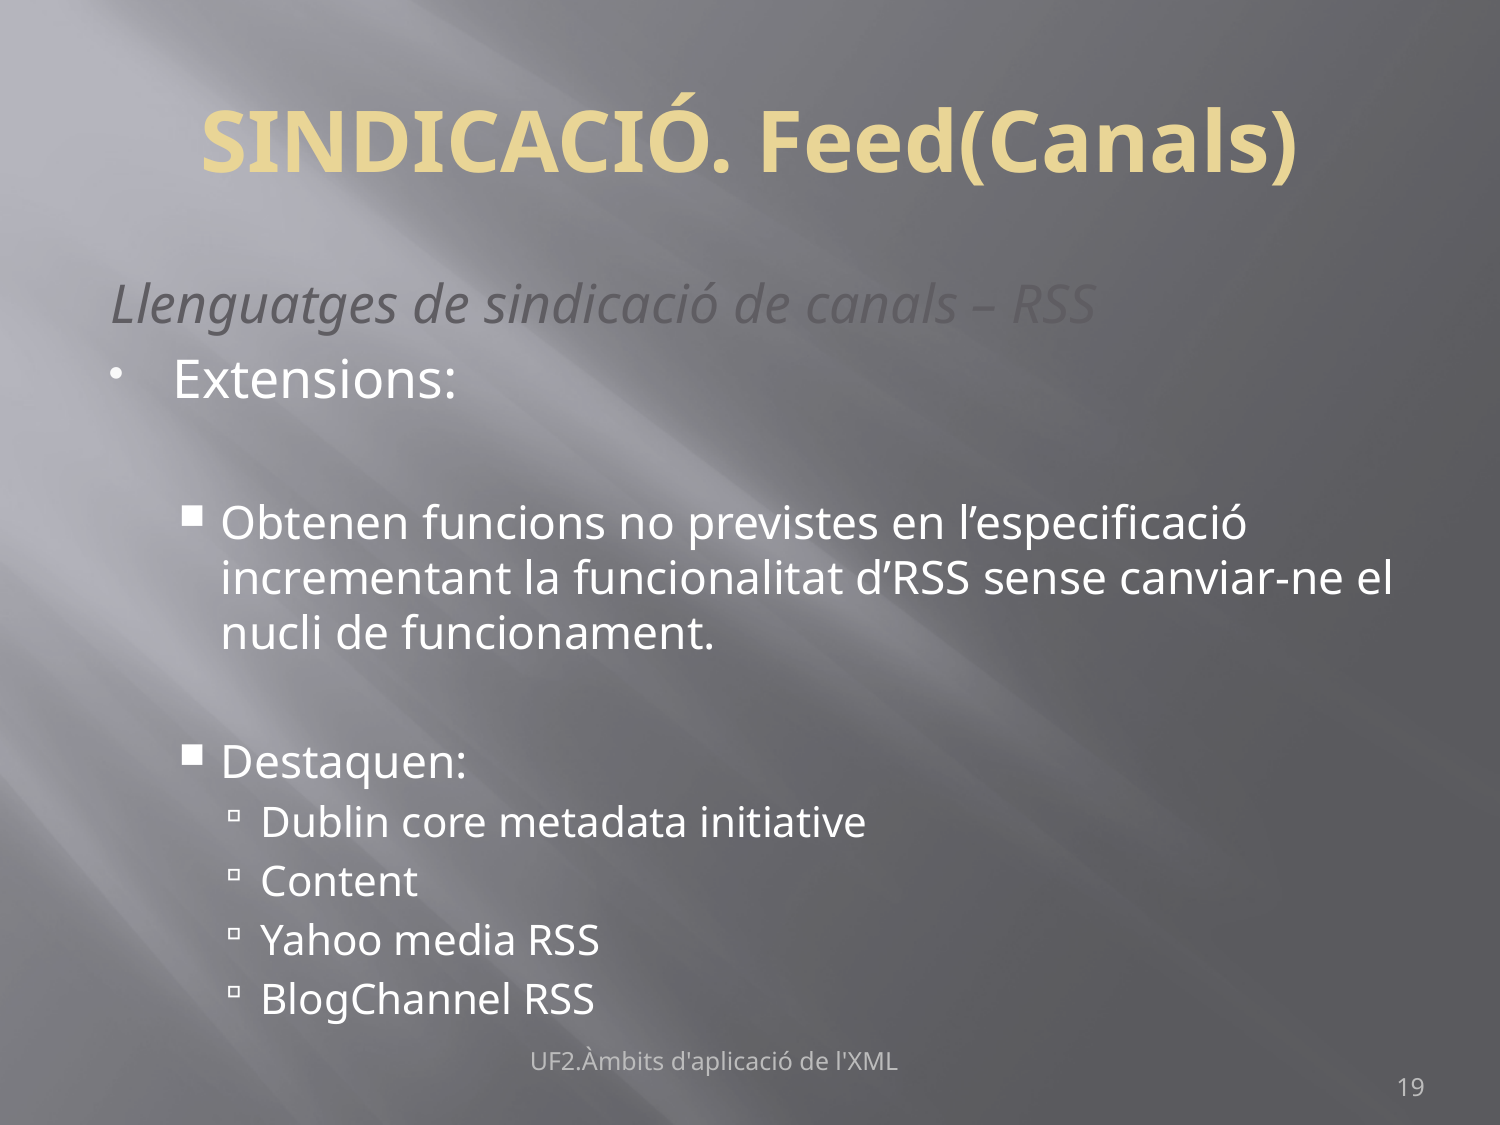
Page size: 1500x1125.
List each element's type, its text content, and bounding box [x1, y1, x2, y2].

slide_number <número> [1299, 1052, 1425, 1113]
footer UF2.Àmbits d'aplicació de l'XML [512, 1052, 988, 1113]
picture [0, 0, 1500, 1125]
list Llenguatges de sindicació de canals – RSS Extensions: Obtenen funcions no previstes en l’especificació incrementant la funcionalitat d’RSS sense canviar-ne el nucli de funcionament. Destaquen: Dublin core metadata initiative Content Yahoo media RSS BlogChannel RSS [75, 262, 1425, 1035]
title SINDICACIÓ. Feed(Canals) [75, 45, 1425, 233]
